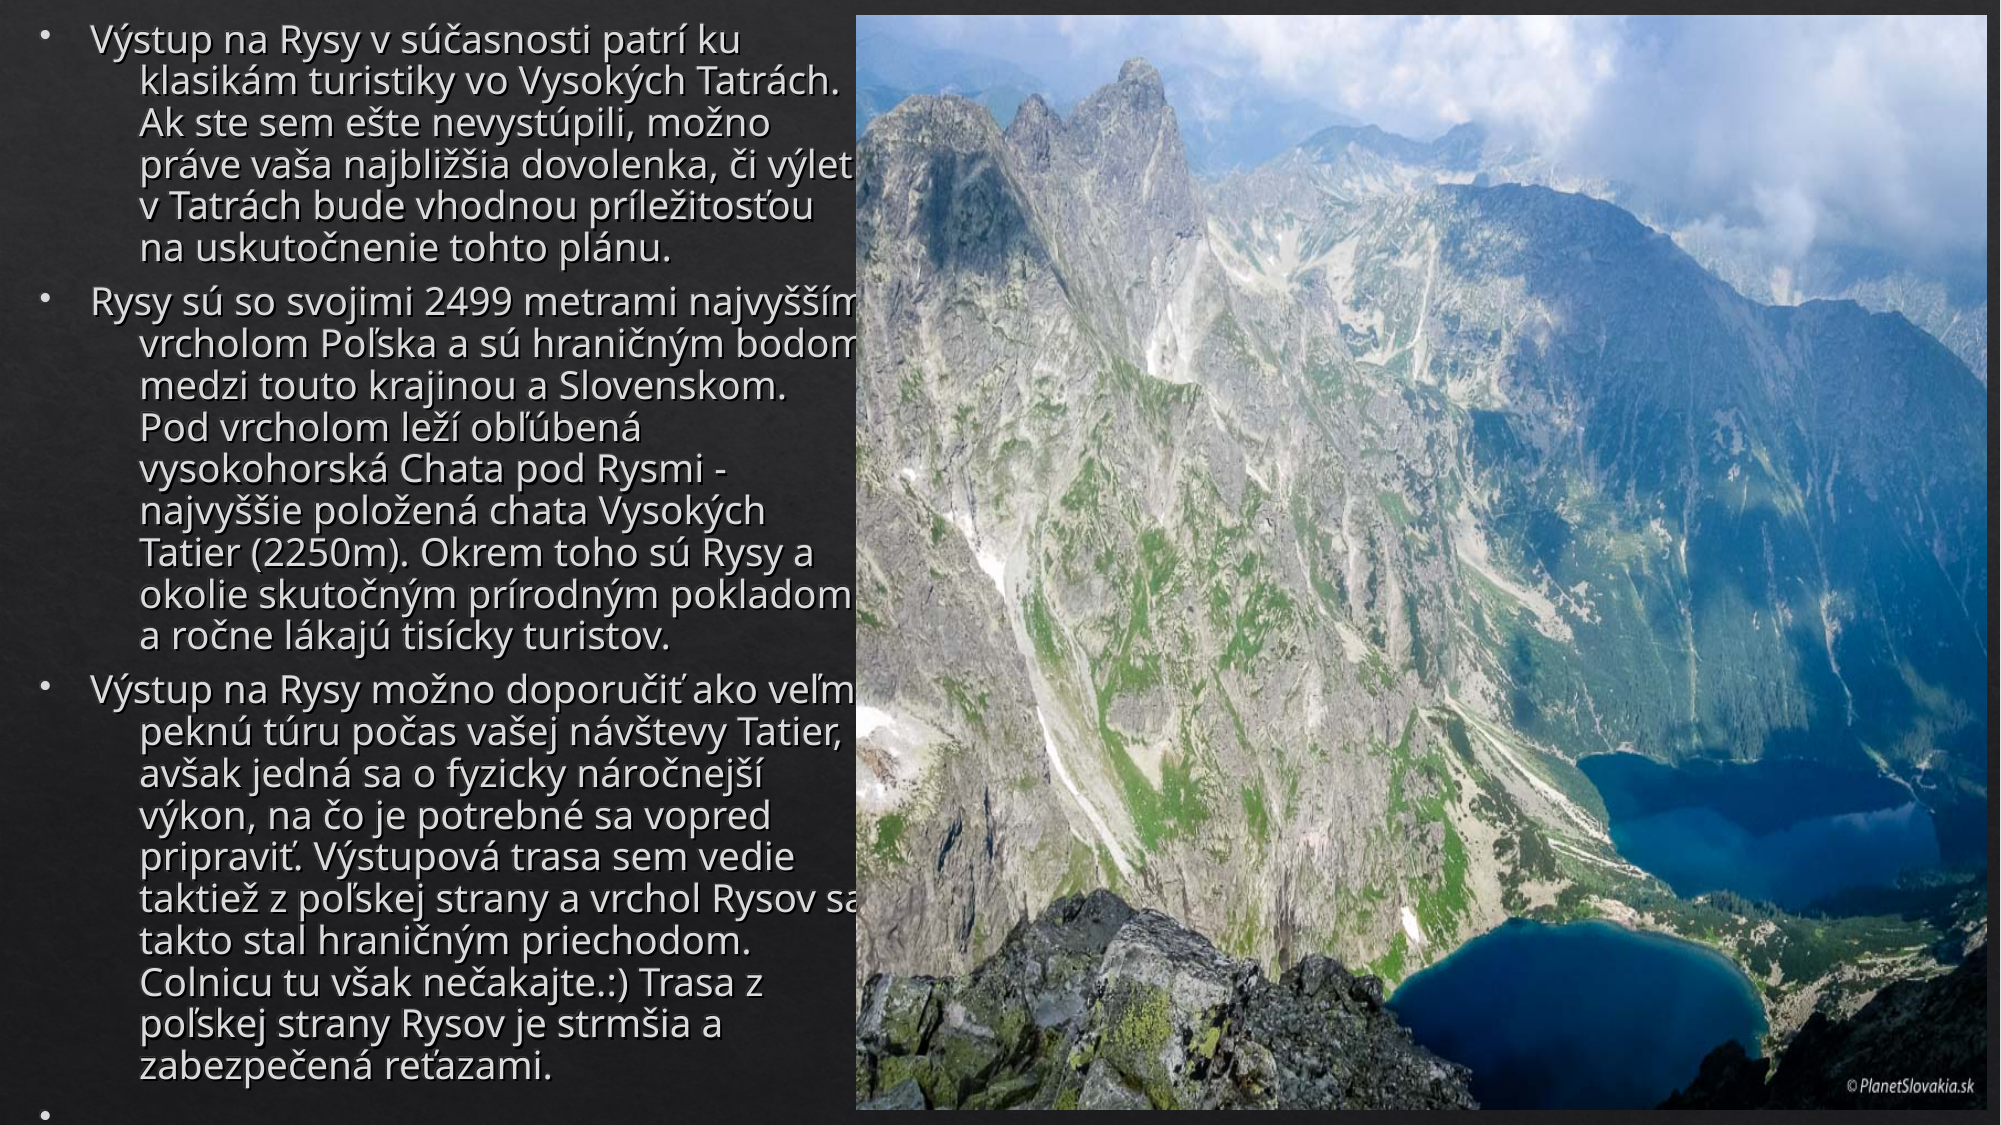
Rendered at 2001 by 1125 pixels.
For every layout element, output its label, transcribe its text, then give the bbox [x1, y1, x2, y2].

list Výstup na Rysy v súčasnosti patrí ku klasikám turistiky vo Vysokých Tatrách. Ak ste sem ešte nevystúpili, možno práve vaša najbližšia dovolenka, či výlet v Tatrách bude vhodnou príležitosťou na uskutočnenie tohto plánu. Rysy sú so svojimi 2499 metrami najvyšším vrcholom Poľska a sú hraničným bodom medzi touto krajinou a Slovenskom. Pod vrcholom leží obľúbená vysokohorská Chata pod Rysmi - najvyššie položená chata Vysokých Tatier (2250m). Okrem toho sú Rysy a okolie skutočným prírodným pokladom a ročne lákajú tisícky turistov. Výstup na Rysy možno doporučiť ako veľmi peknú túru počas vašej návštevy Tatier, avšak jedná sa o fyzicky náročnejší výkon, na čo je potrebné sa vopred pripraviť. Výstupová trasa sem vedie taktiež z poľskej strany a vrchol Rysov sa takto stal hraničným priechodom. Colnicu tu však nečakajte.:) Trasa z poľskej strany Rysov je strmšia a zabezpečená reťazami. [13, 12, 883, 1110]
picture [856, 15, 1987, 1110]
